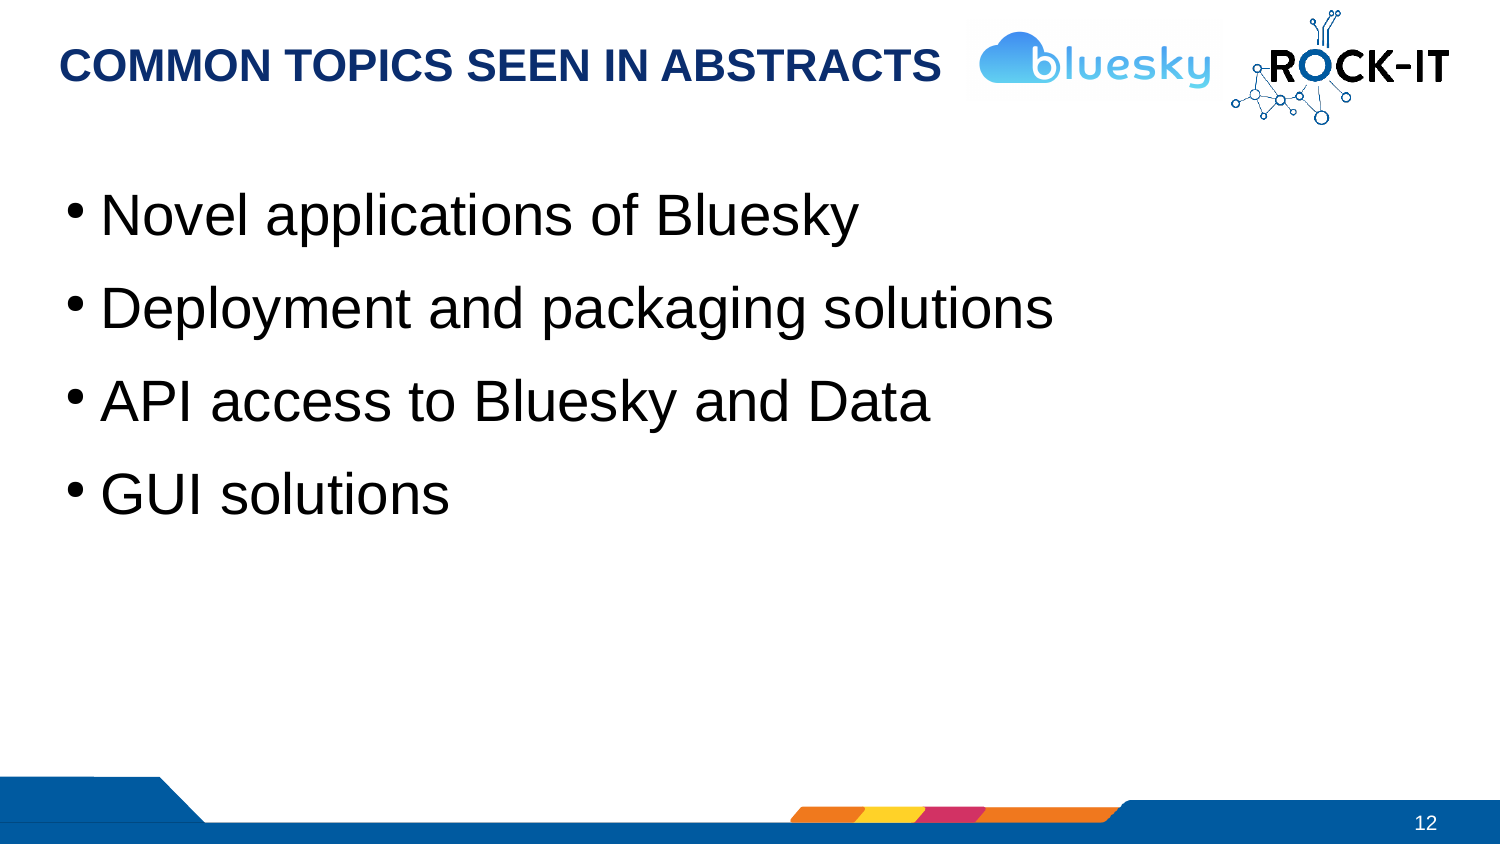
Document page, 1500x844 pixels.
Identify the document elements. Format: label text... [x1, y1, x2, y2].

list Novel applications of Bluesky Deployment and packaging solutions API access to Bluesky and Data GUI solutions [65, 177, 1418, 680]
picture [1231, 10, 1449, 125]
picture [966, 19, 1223, 101]
title Common Topics seen in abstracts [59, 36, 945, 97]
picture [0, 800, 1500, 844]
